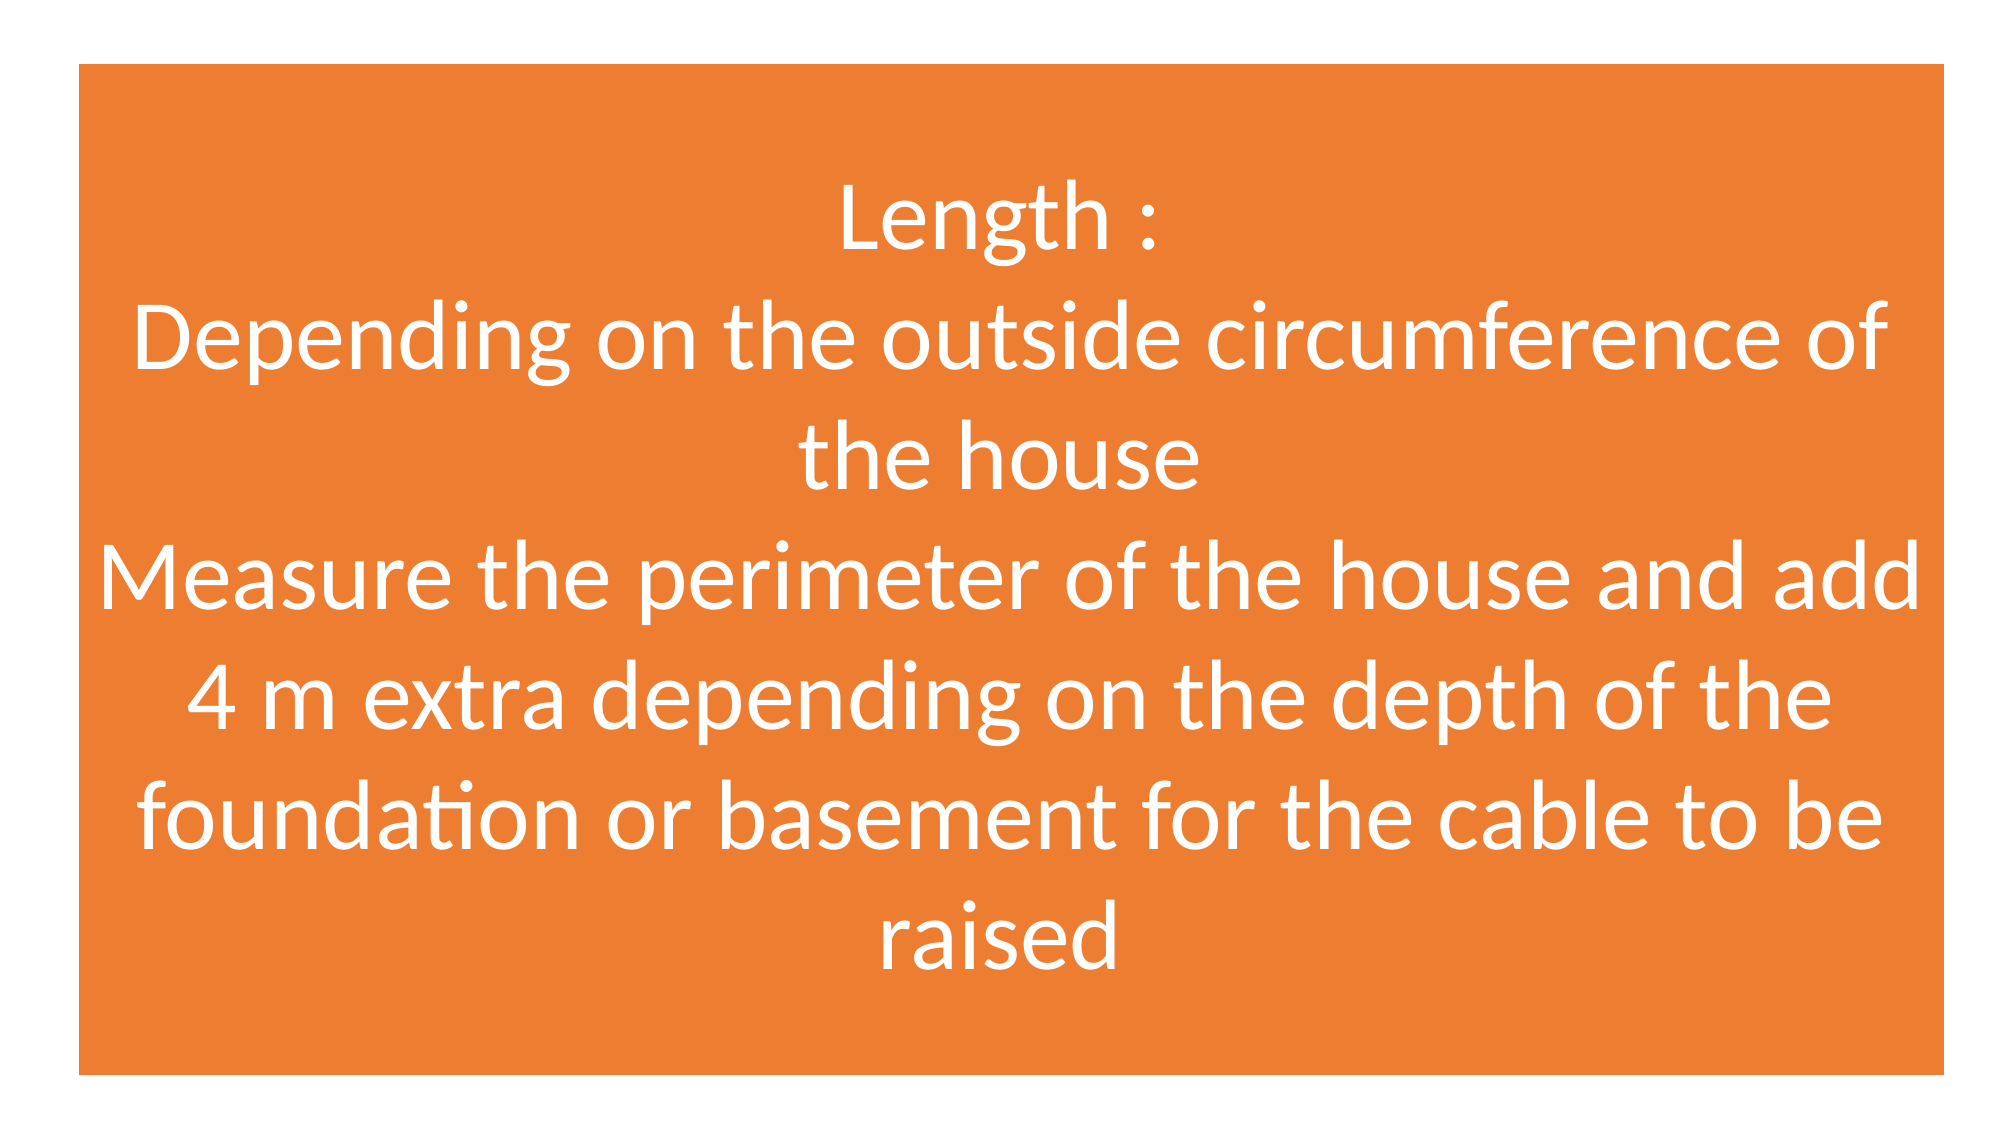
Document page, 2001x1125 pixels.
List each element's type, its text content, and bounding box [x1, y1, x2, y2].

text_box Length : Depending on the outside circumference of the house Measure the perimeter of the house and add 4 m extra depending on the depth of the foundation or basement for the cable to be raised [77, 63, 1946, 1076]
